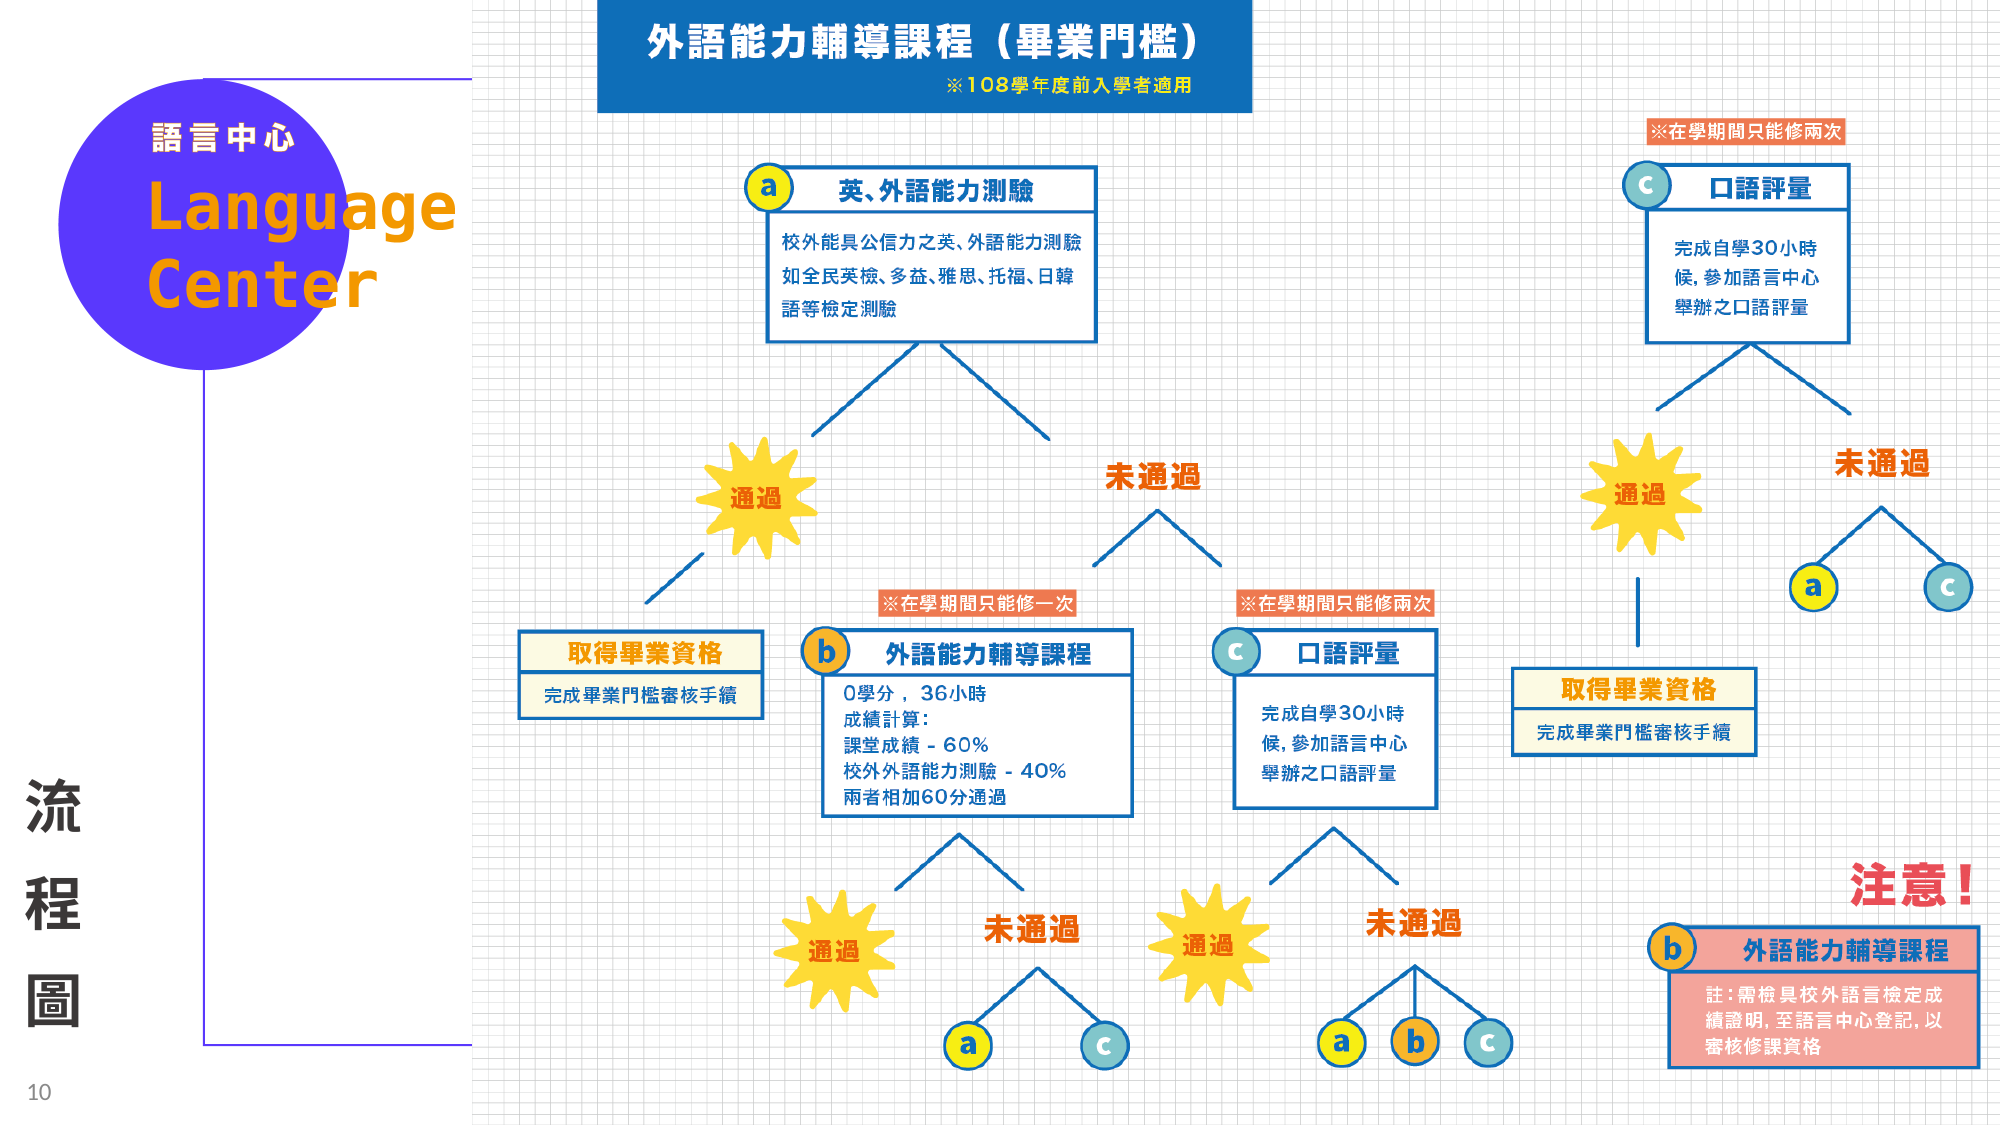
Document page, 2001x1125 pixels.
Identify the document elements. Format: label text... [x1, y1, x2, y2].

title 流 程 圖 外語能力畢業門檻 [88, 380, 263, 1060]
picture [0, 0, 2000, 1125]
text_box 10 [11, 1060, 462, 1121]
